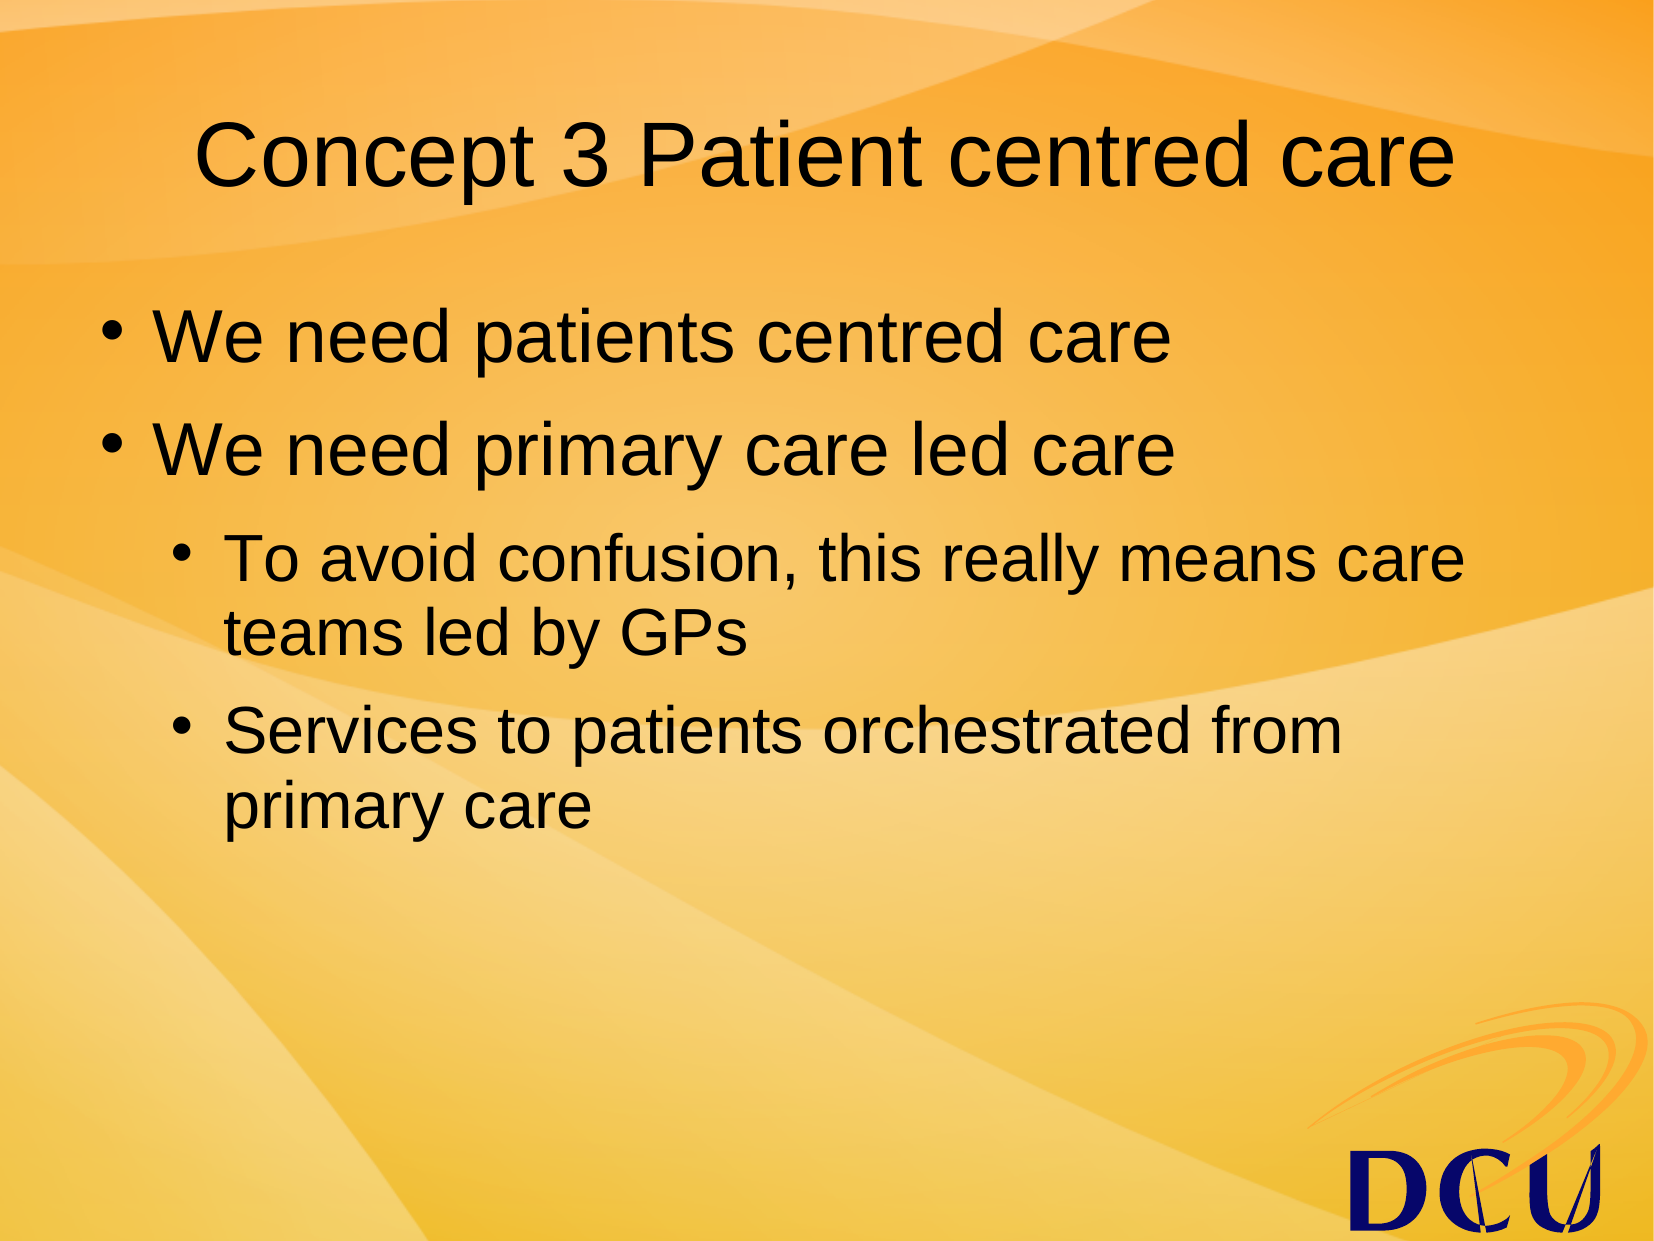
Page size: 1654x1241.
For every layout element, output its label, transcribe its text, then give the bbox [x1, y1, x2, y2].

title Concept 3 Patient centred care [82, 56, 1571, 249]
list We need patients centred care We need primary care led care To avoid confusion, this really means care teams led by GPs Services to patients orchestrated from primary care [82, 290, 1571, 1094]
picture [0, 0, 1654, 1241]
